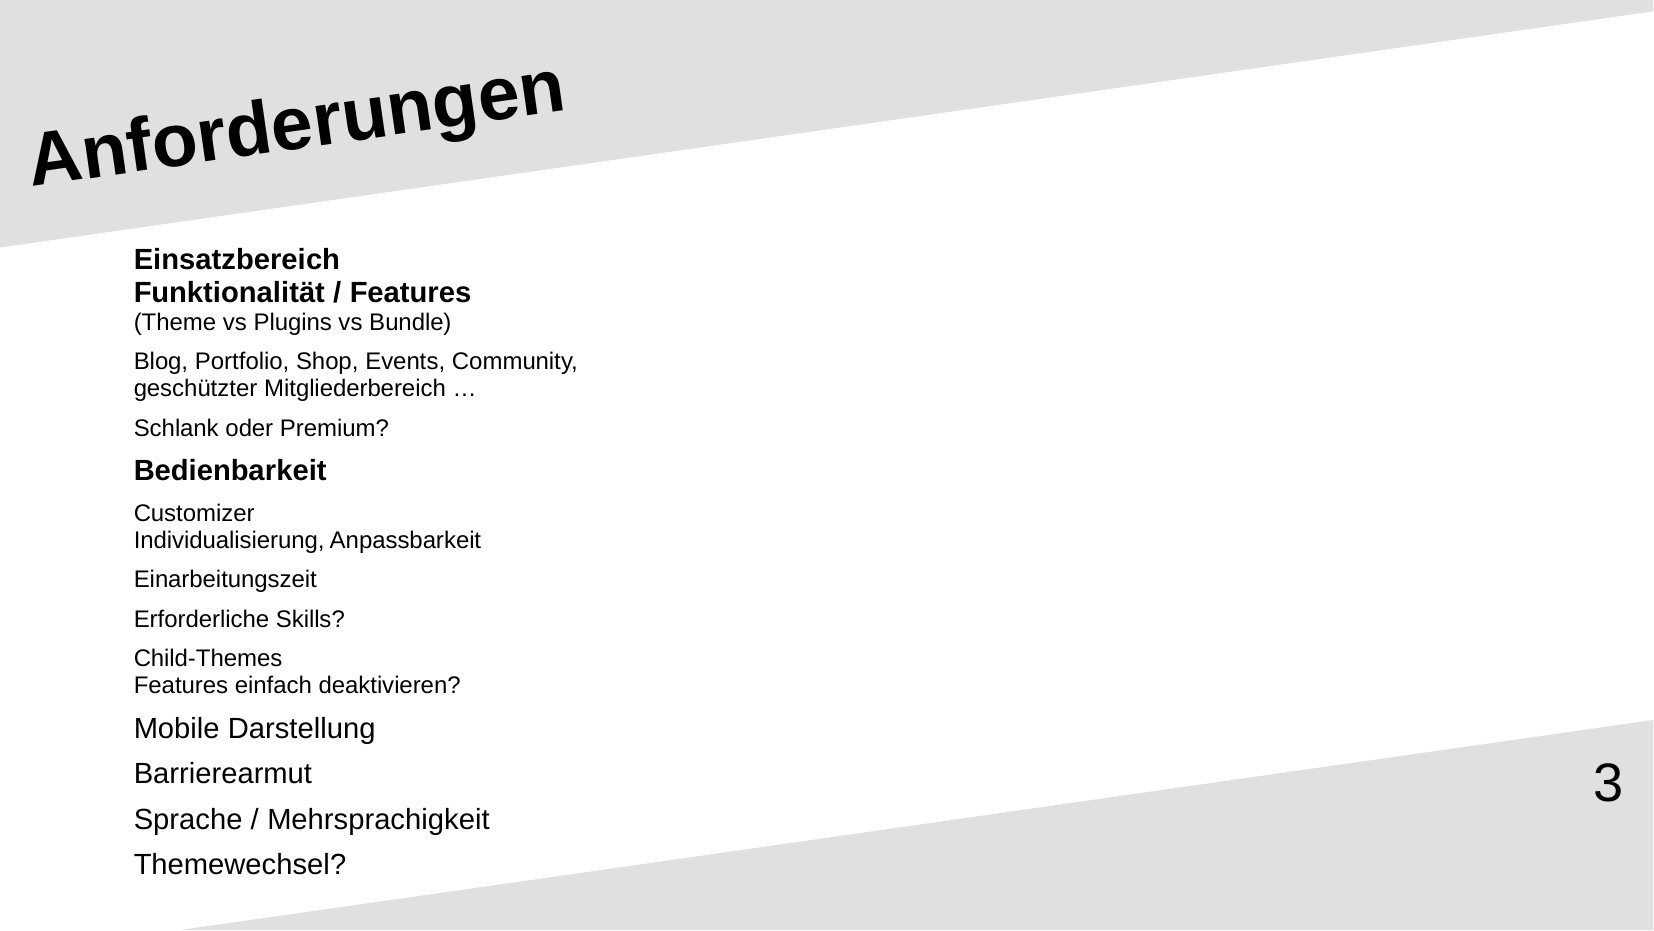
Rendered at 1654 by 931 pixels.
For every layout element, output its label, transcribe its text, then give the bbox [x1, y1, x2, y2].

title Anforderungen [16, 0, 1501, 239]
list Einsatzbereich Funktionalität / Features (Theme vs Plugins vs Bundle) Blog, Portfolio, Shop, Events, Community, geschützter Mitgliederbereich … Schlank oder Premium? Bedienbarkeit Customizer Individualisierung, Anpassbarkeit Einarbeitungszeit Erforderliche Skills? Child-Themes Features einfach deaktivieren? Mobile Darstellung Barrierearmut Sprache / Mehrsprachigkeit Themewechsel? [82, 238, 1538, 886]
